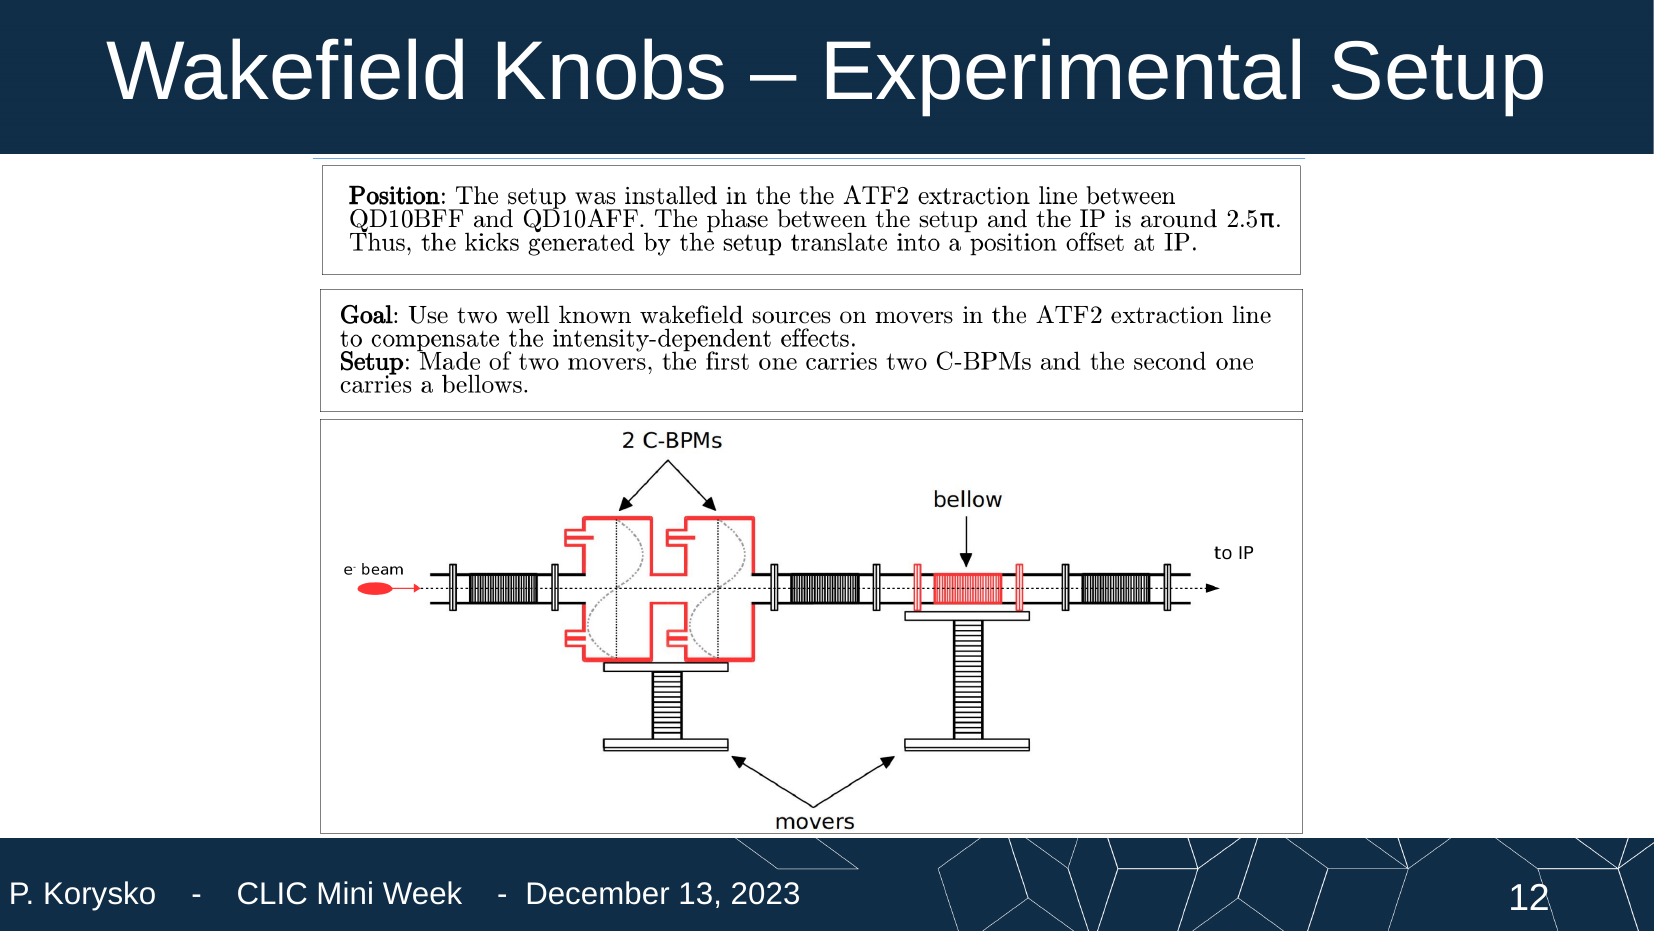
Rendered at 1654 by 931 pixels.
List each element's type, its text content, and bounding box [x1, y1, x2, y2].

picture [0, 0, 1654, 154]
picture [307, 158, 1312, 837]
picture [0, 838, 1654, 931]
text_box P. Korysko - CLIC Mini Week - December 13, 2023 [0, 868, 957, 931]
text_box <number> [1493, 868, 1654, 931]
